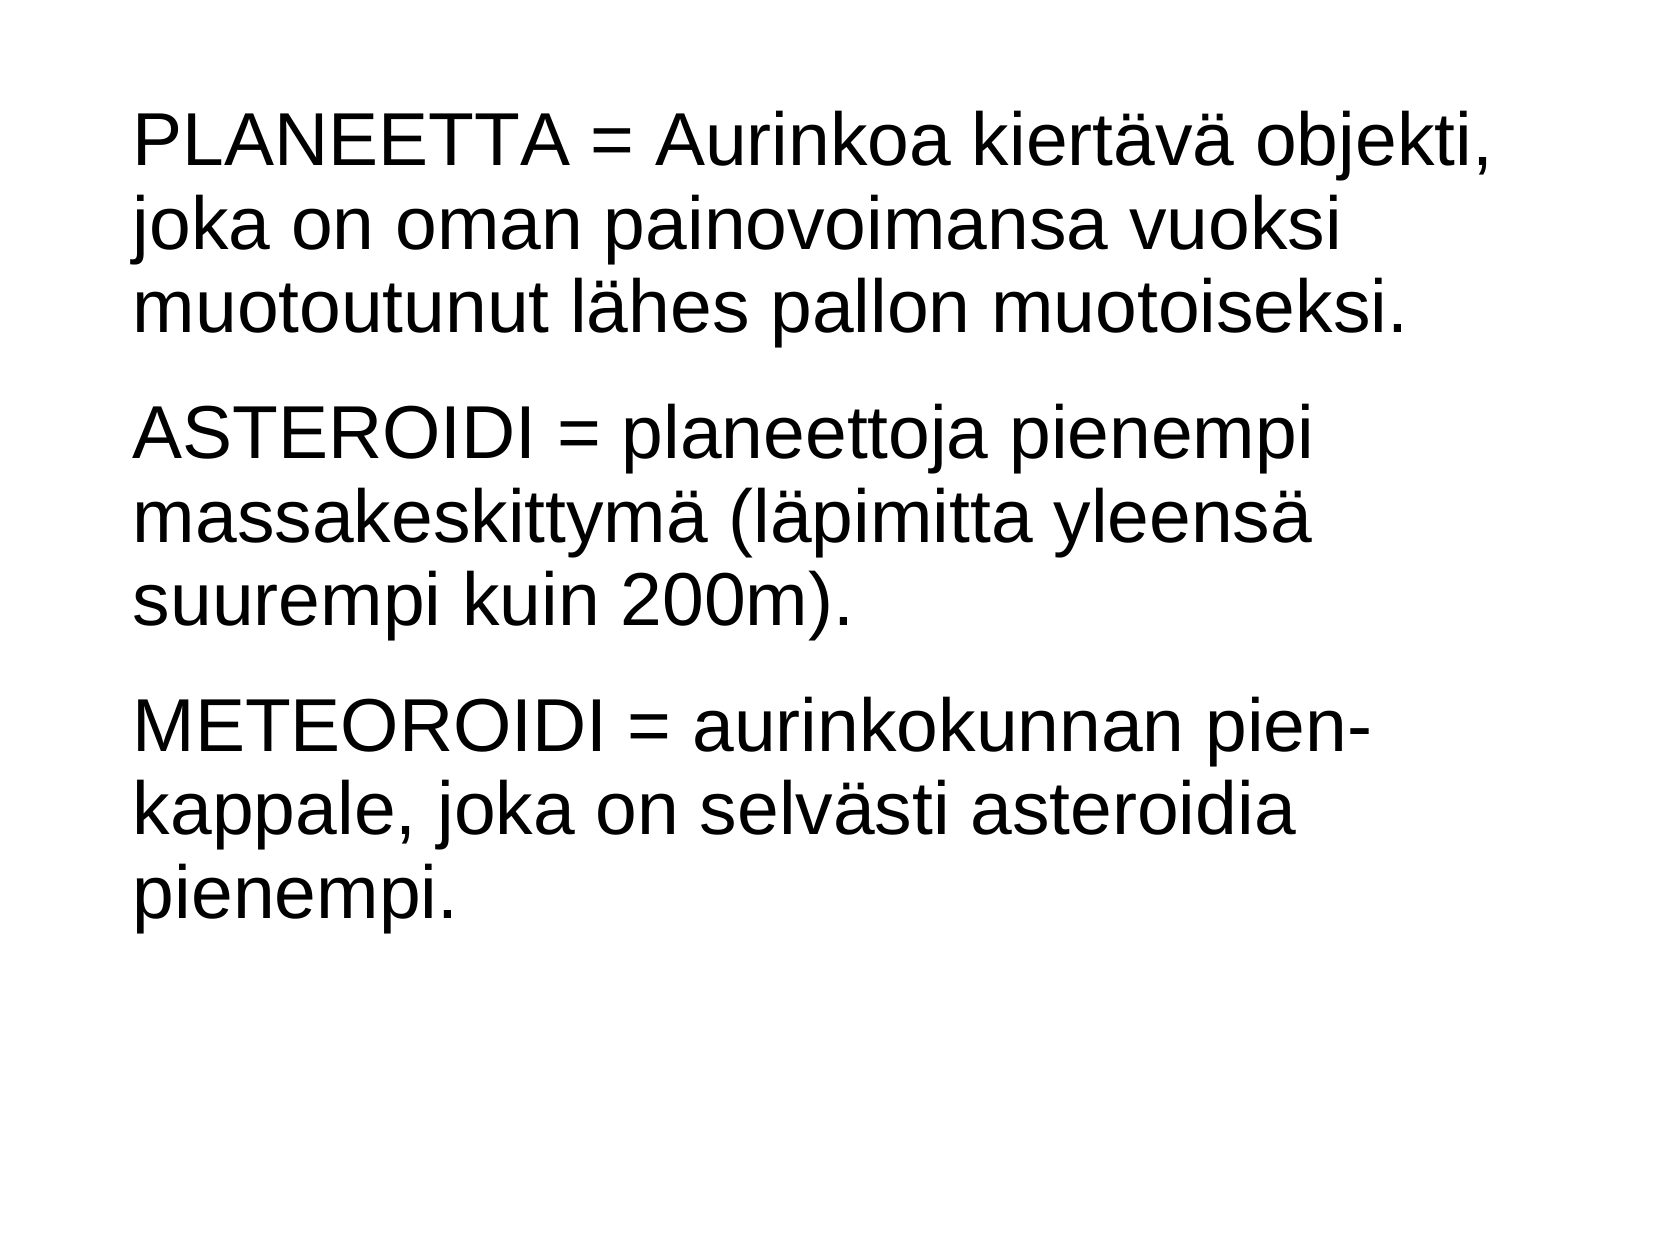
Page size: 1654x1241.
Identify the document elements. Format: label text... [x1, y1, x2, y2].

text_box PLANEETTA = Aurinkoa kiertävä objekti, joka on oman painovoimansa vuoksi muotoutunut lähes pallon muotoiseksi. ASTEROIDI = planeettoja pienempi massakeskittymä (läpimitta yleensä suurempi kuin 200m). METEOROIDI = aurinkokunnan pien-kappale, joka on selvästi asteroidia pienempi. [118, 91, 1571, 1027]
